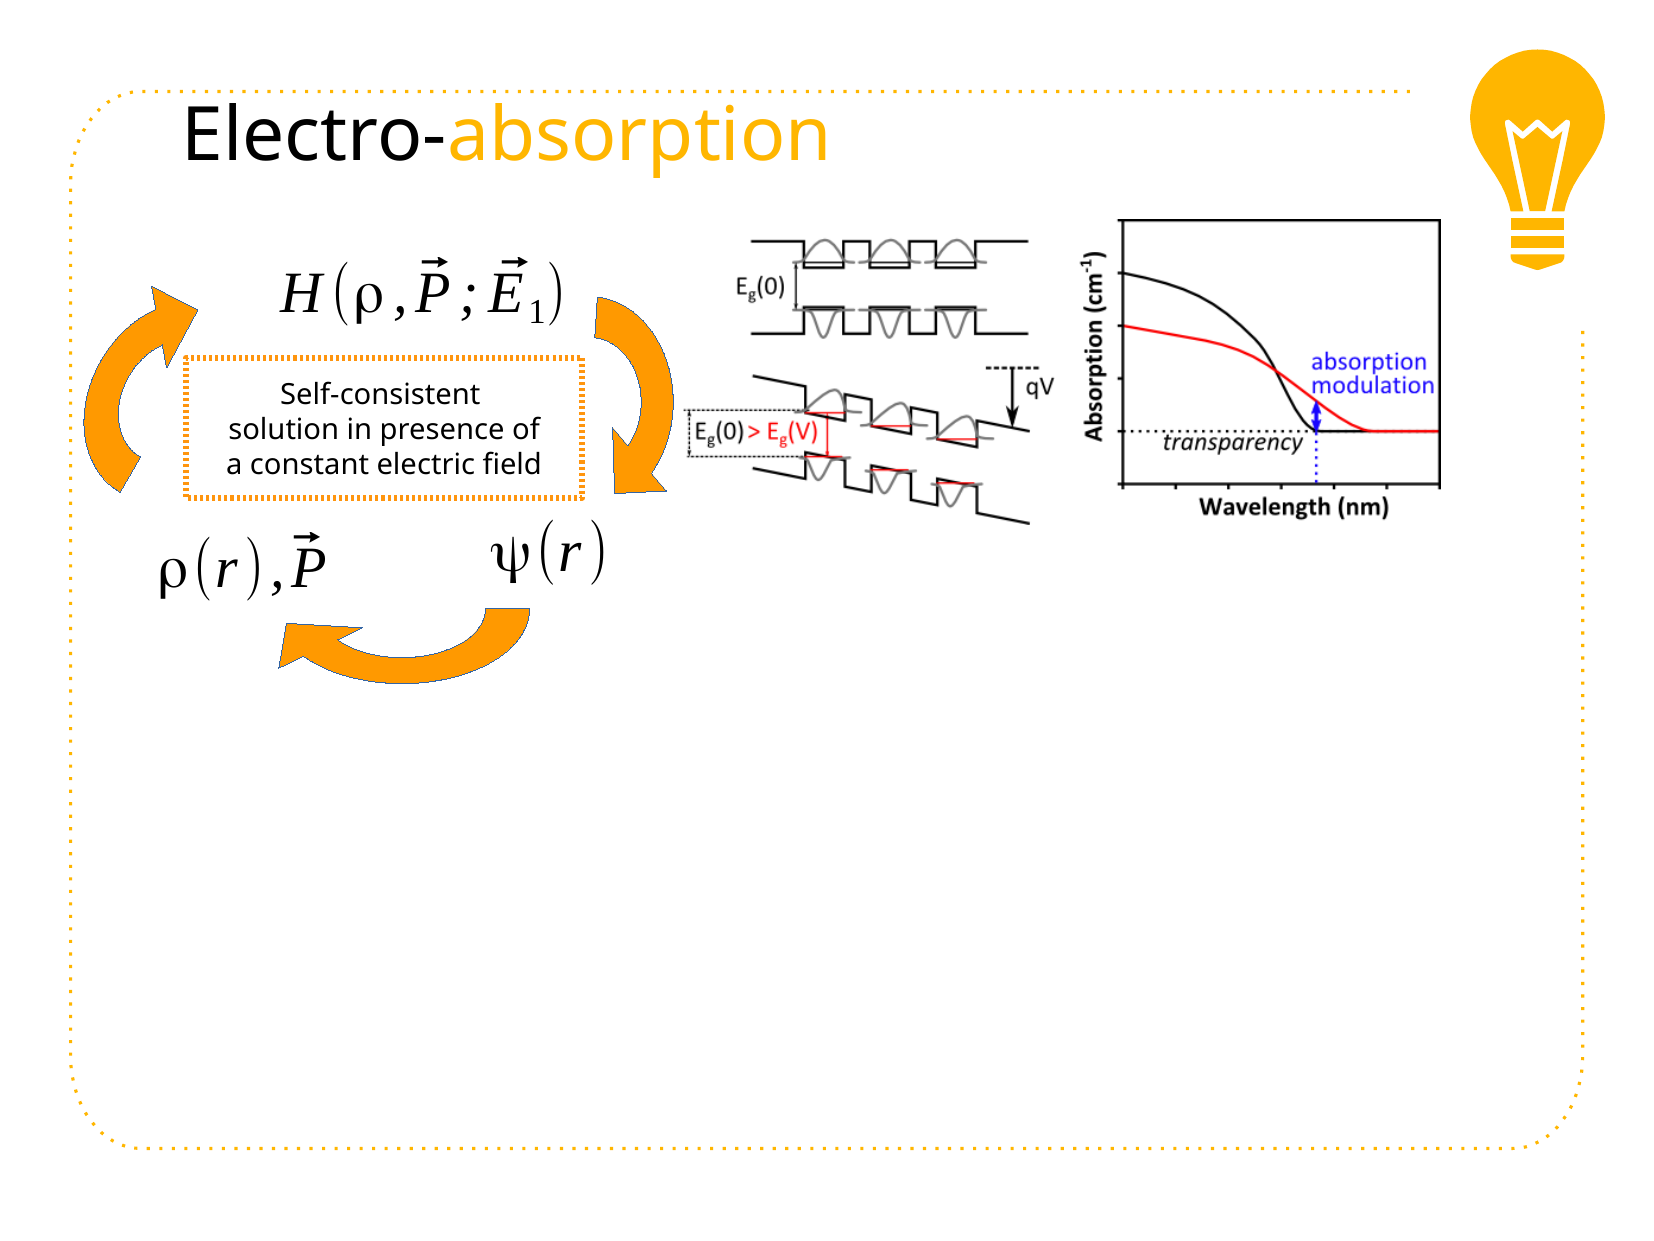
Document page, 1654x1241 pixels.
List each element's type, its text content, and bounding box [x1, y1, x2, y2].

text_box [1512, 126, 1563, 212]
text_box [1470, 49, 1606, 212]
chart [262, 257, 581, 333]
title Electro-absorption [166, 70, 1409, 277]
picture [683, 219, 1441, 526]
text_box [1511, 218, 1564, 230]
chart [472, 515, 623, 588]
text_box [594, 297, 674, 494]
text_box [1510, 254, 1565, 271]
text_box [83, 286, 198, 493]
title Self-consistent solution in presence of a constant electric field [185, 357, 583, 498]
chart [142, 532, 344, 603]
text_box [1511, 236, 1564, 248]
text_box [278, 608, 530, 684]
